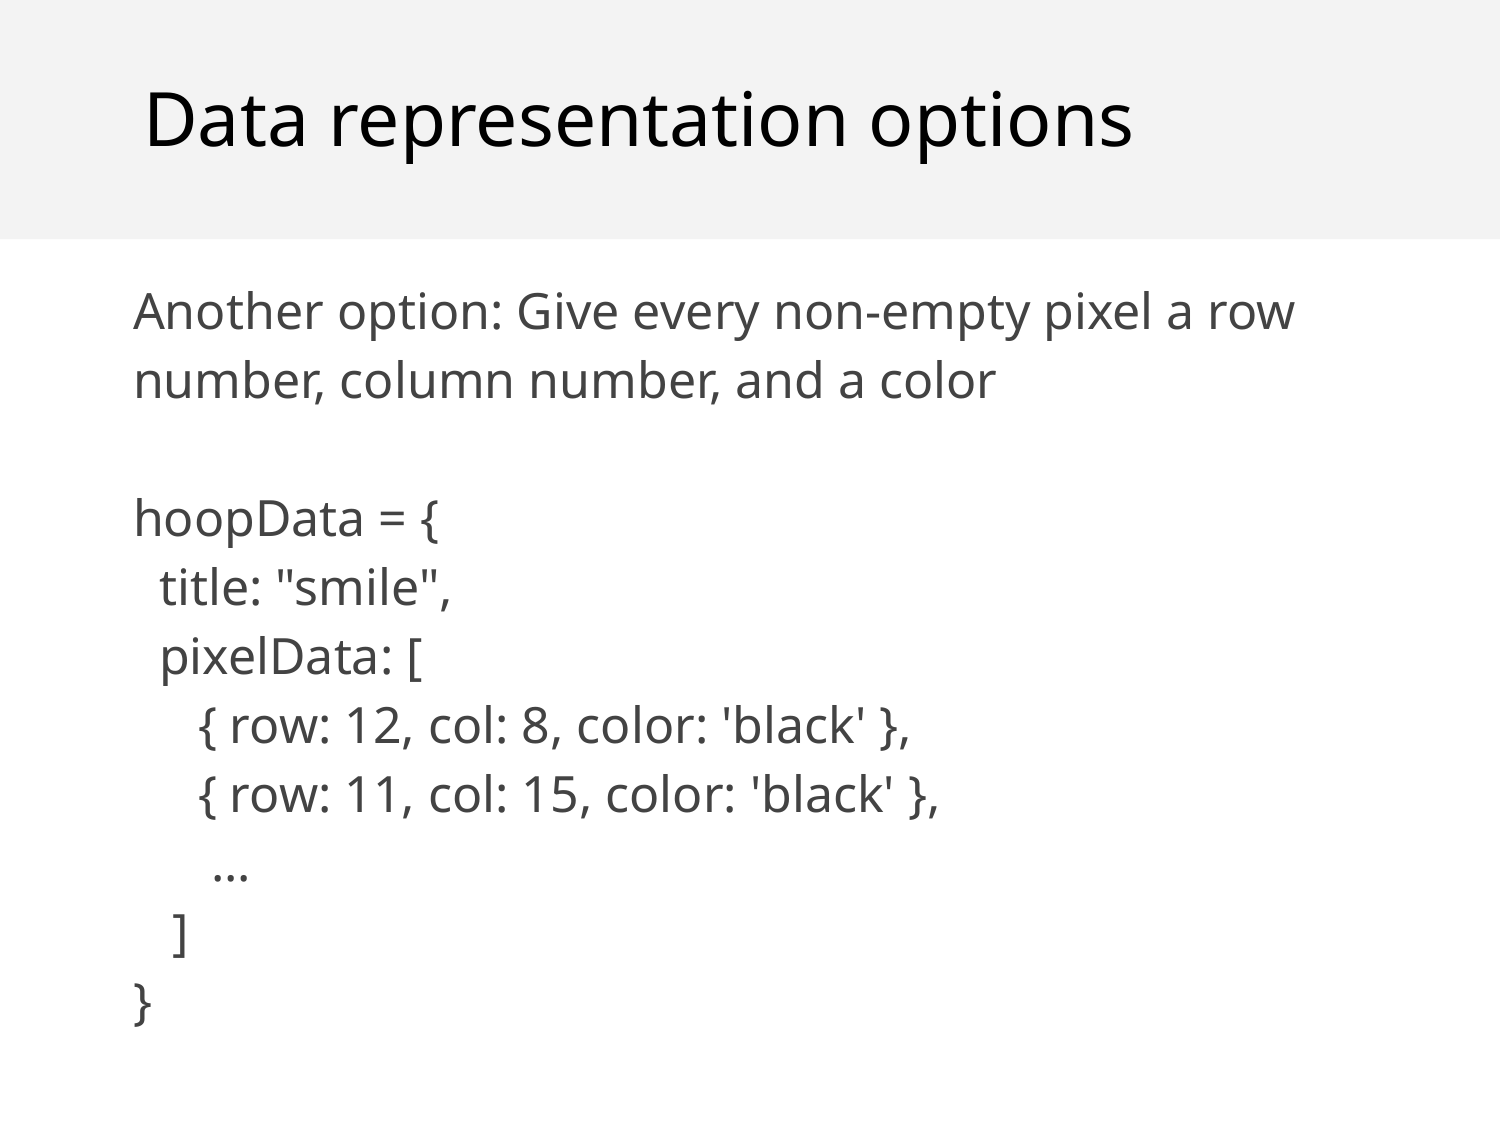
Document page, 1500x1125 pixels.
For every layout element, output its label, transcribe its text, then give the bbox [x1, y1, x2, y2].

list Another option: Give every non-empty pixel a row number, column number, and a color hoopData = { title: "smile", pixelData: [ { row: 12, col: 8, color: 'black' }, { row: 11, col: 15, color: 'black' }, ... ] } [118, 255, 1362, 1004]
title Data representation options [128, 56, 1372, 183]
